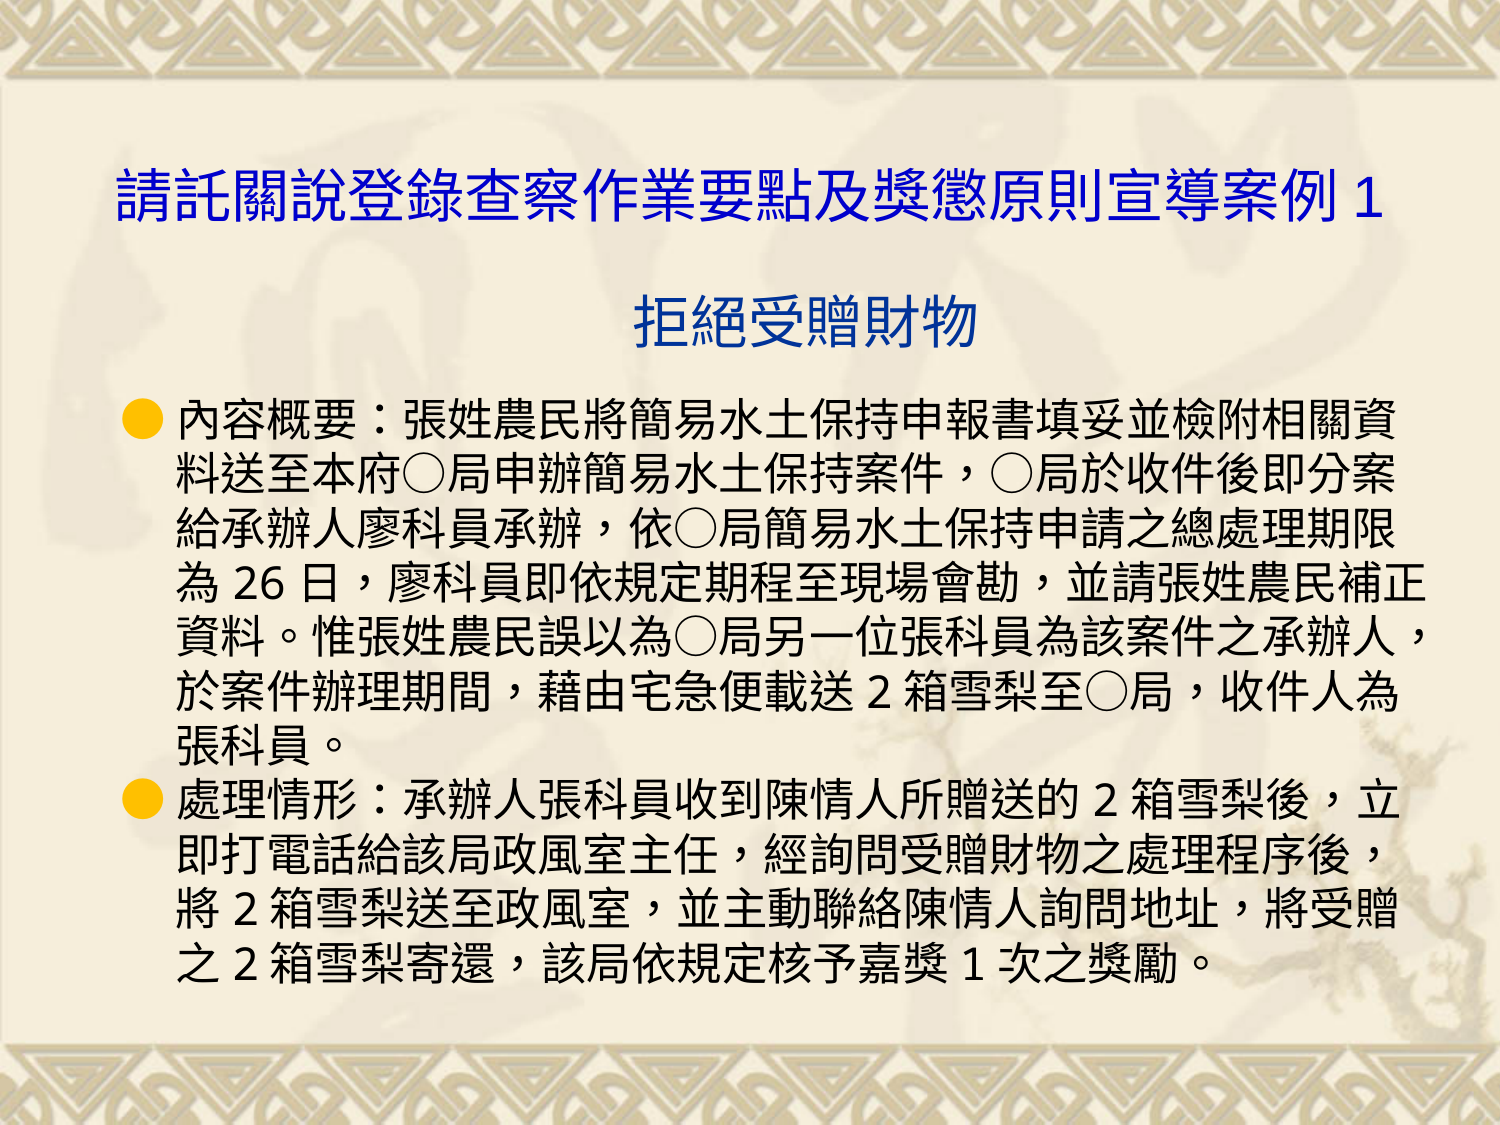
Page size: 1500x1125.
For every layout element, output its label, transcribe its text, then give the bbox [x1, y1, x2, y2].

title 請託關說登錄查察作業要點及獎懲原則宣導案例1 [49, 99, 1451, 278]
list 拒絕受贈財物 ●內容概要：張姓農民將簡易水土保持申報書填妥並檢附相關資料送至本府○局申辦簡易水土保持案件，○局於收件後即分案給承辦人廖科員承辦，依○局簡易水土保持申請之總處理期限為26日，廖科員即依規定期程至現場會勘，並請張姓農民補正資料。惟張姓農民誤以為○局另一位張科員為該案件之承辦人，於案件辦理期間，藉由宅急便載送2箱雪梨至○局，收件人為張科員。 ●處理情形：承辦人張科員收到陳情人所贈送的2箱雪梨後，立即打電話給該局政風室主任，經詢問受贈財物之處理程序後，將2箱雪梨送至政風室，並主動聯絡陳情人詢問地址，將受贈之2箱雪梨寄還，該局依規定核予嘉獎1次之獎勵。 [49, 278, 1451, 1001]
